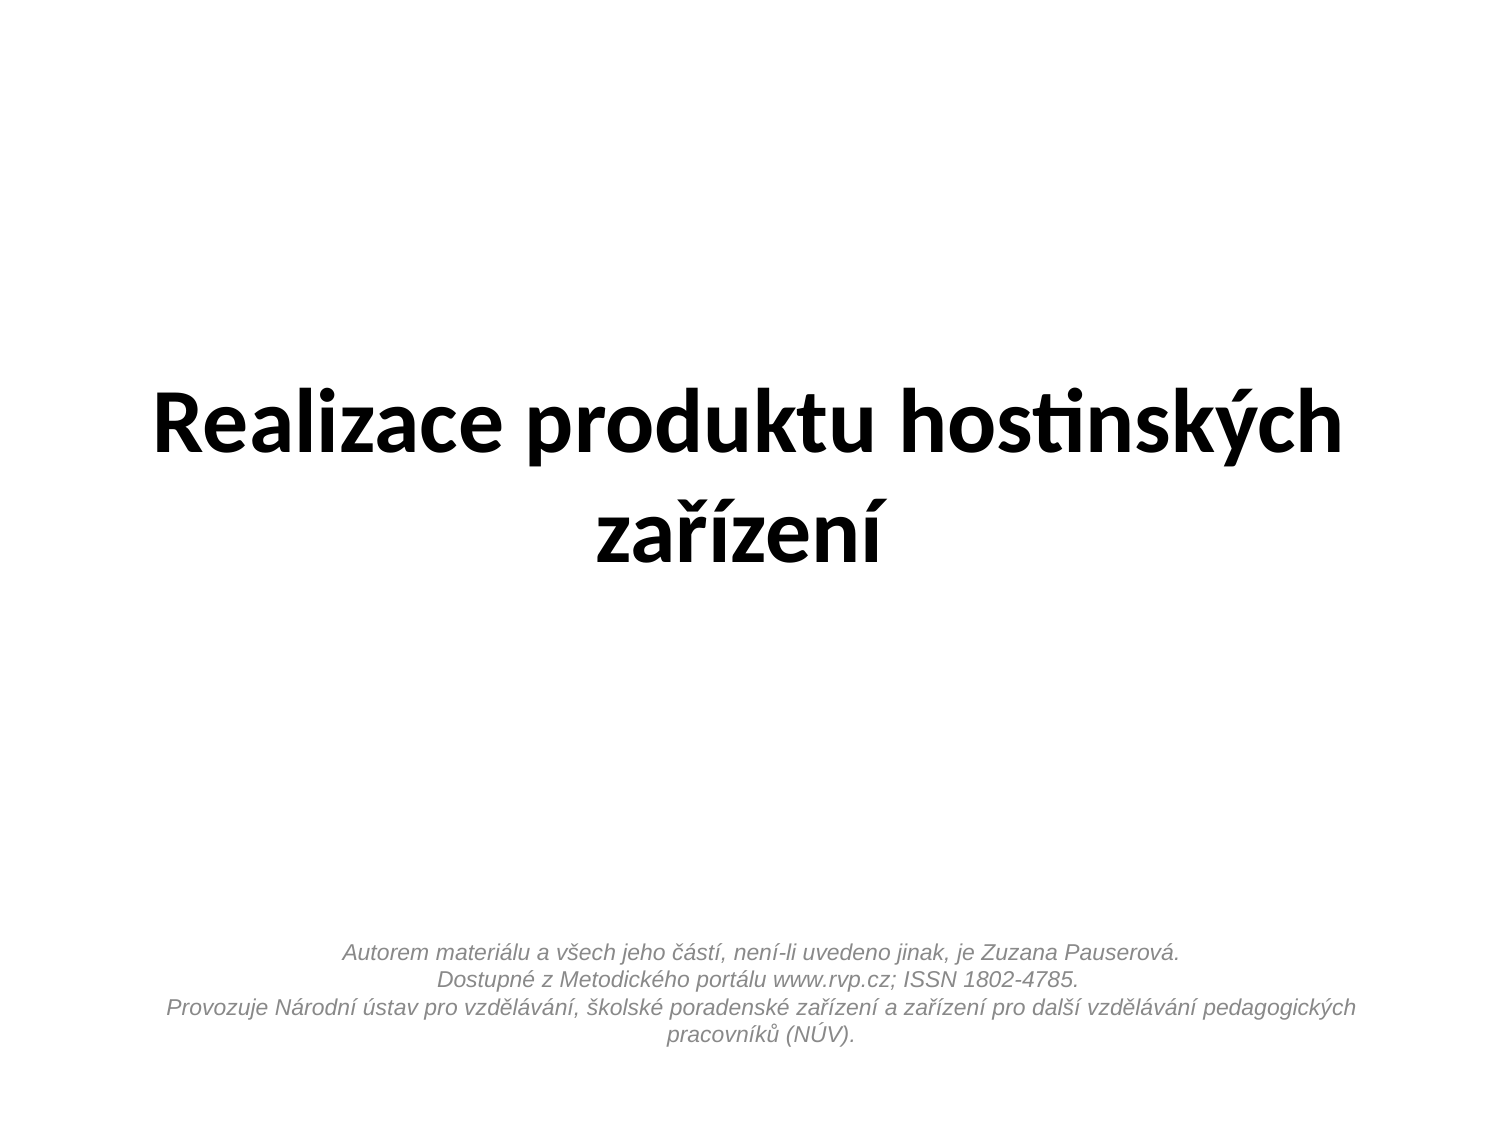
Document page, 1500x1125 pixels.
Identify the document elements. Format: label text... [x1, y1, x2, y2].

title Realizace produktu hostinských zařízení [112, 349, 1388, 592]
text_box Autorem materiálu a všech jeho částí, není-li uvedeno jinak, je Zuzana Pauserová. Dostupné z Metodického portálu www.rvp.cz; ISSN 1802-4785. Provozuje Národní ústav pro vzdělávání, školské poradenské zařízení a zařízení pro další vzdělávání pedagogických pracovníků (NÚV). [147, 976, 1377, 1037]
